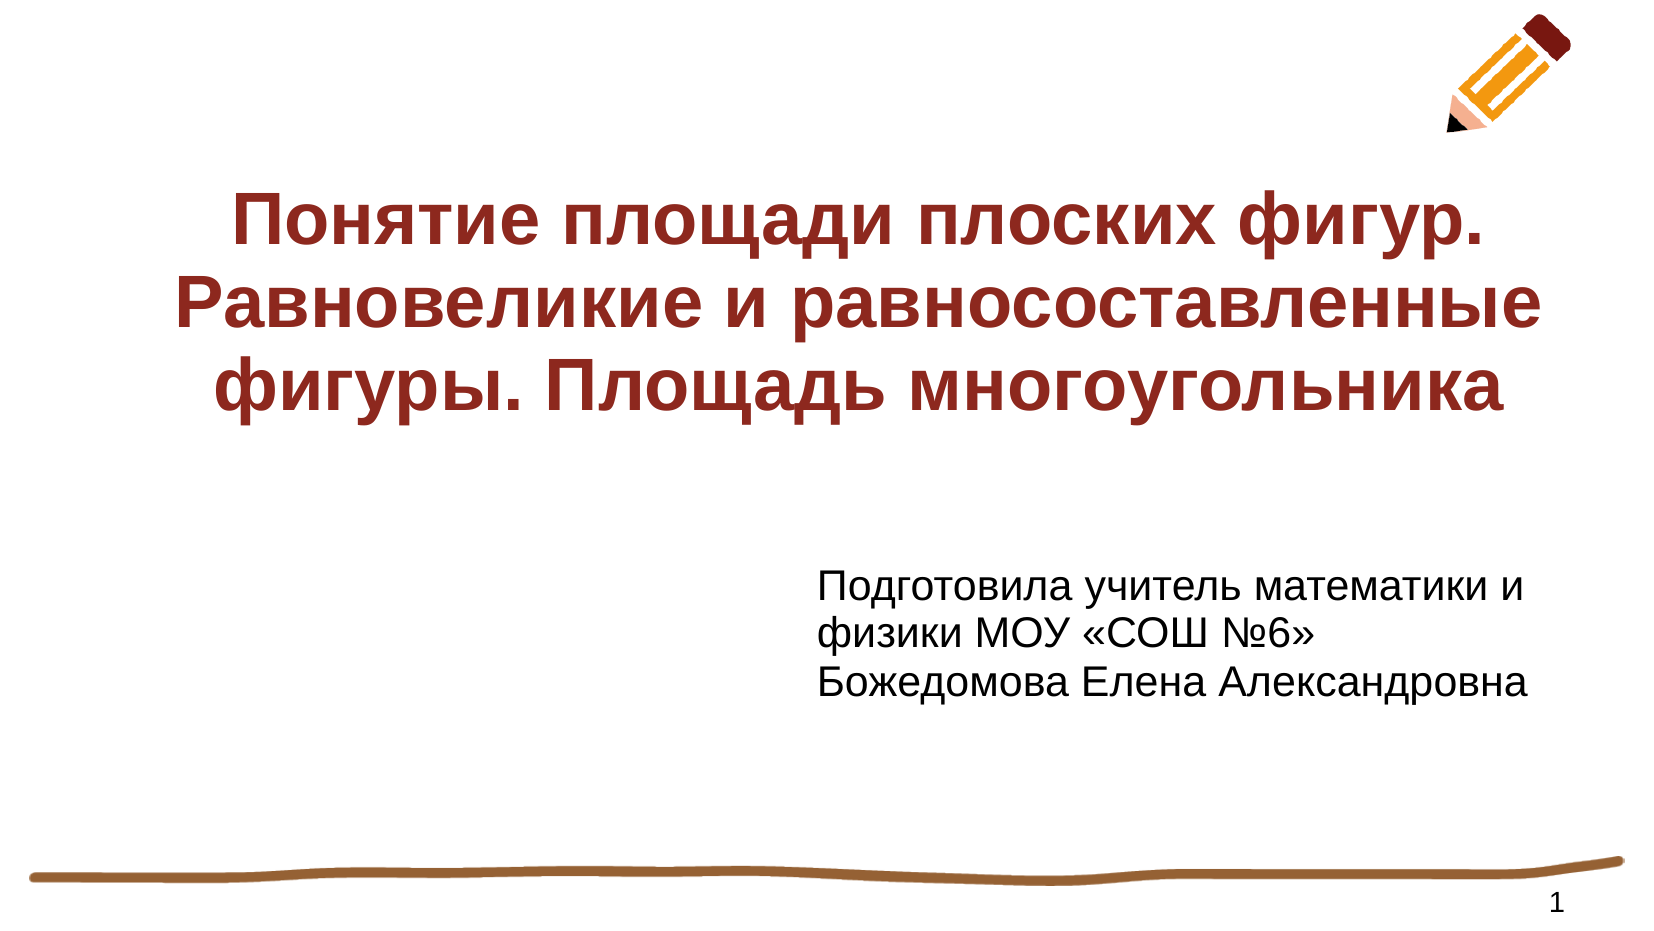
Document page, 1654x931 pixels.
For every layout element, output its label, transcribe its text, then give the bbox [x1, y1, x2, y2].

picture [29, 856, 1625, 886]
picture [1446, 14, 1571, 133]
list Подготовила учитель математики и физики МОУ «СОШ №6» Божедомова Елена Александровна [755, 561, 1565, 768]
list Понятие площади плоских фигур. Равновеликие и равносоставленные фигуры. Площадь многоугольника [106, 177, 1565, 502]
